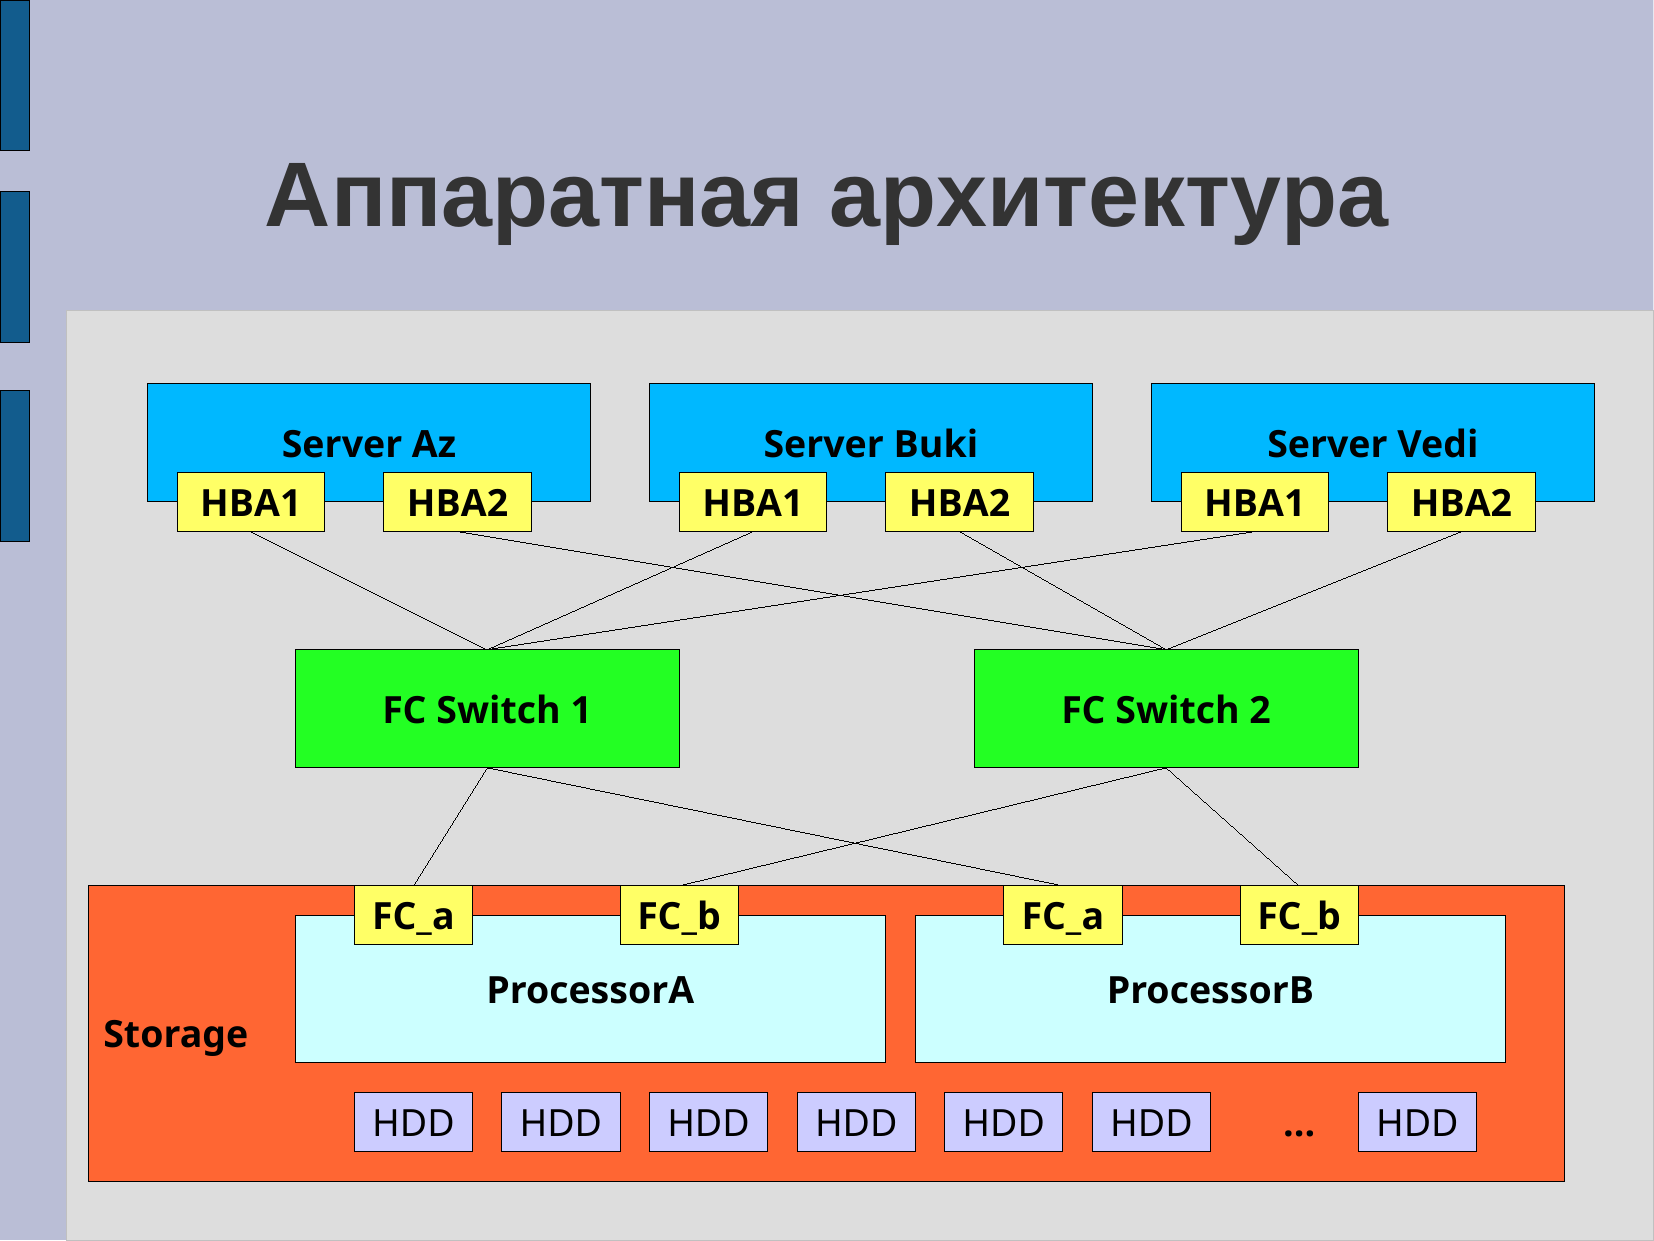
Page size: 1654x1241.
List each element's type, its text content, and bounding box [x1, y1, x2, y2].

text_box Storage [473, 885, 620, 915]
text_box HDD [1358, 1092, 1477, 1152]
text_box HBA2 [885, 472, 1034, 532]
text_box FC Switch 2 [974, 649, 1359, 768]
text_box Storage [1123, 885, 1240, 915]
text_box HDD [1092, 1092, 1211, 1152]
text_box ... [1240, 1092, 1358, 1152]
text_box FC_a [1003, 885, 1123, 945]
text_box HDD [354, 1092, 473, 1152]
text_box FC_a [354, 885, 473, 945]
text_box ProcessorA [295, 915, 886, 1063]
text_box FC Switch 1 [295, 649, 680, 768]
text_box FC_b [620, 885, 739, 945]
text_box Server Vedi [1151, 383, 1595, 502]
text_box HDD [649, 1092, 768, 1152]
text_box ProcessorB [915, 915, 1506, 1063]
text_box Server Az [147, 383, 591, 502]
text_box HDD [501, 1092, 621, 1152]
text_box HBA2 [383, 472, 532, 532]
text_box Storage [88, 885, 1565, 1182]
text_box HDD [797, 1092, 916, 1152]
text_box Server Buki [649, 383, 1093, 502]
text_box HBA1 [679, 472, 827, 532]
text_box FC_b [1240, 885, 1359, 945]
text_box HDD [944, 1092, 1063, 1152]
text_box HBA1 [177, 472, 325, 532]
text_box HBA1 [1181, 472, 1329, 532]
text_box HBA2 [1387, 472, 1536, 532]
title Аппаратная архитектура [121, 91, 1534, 299]
